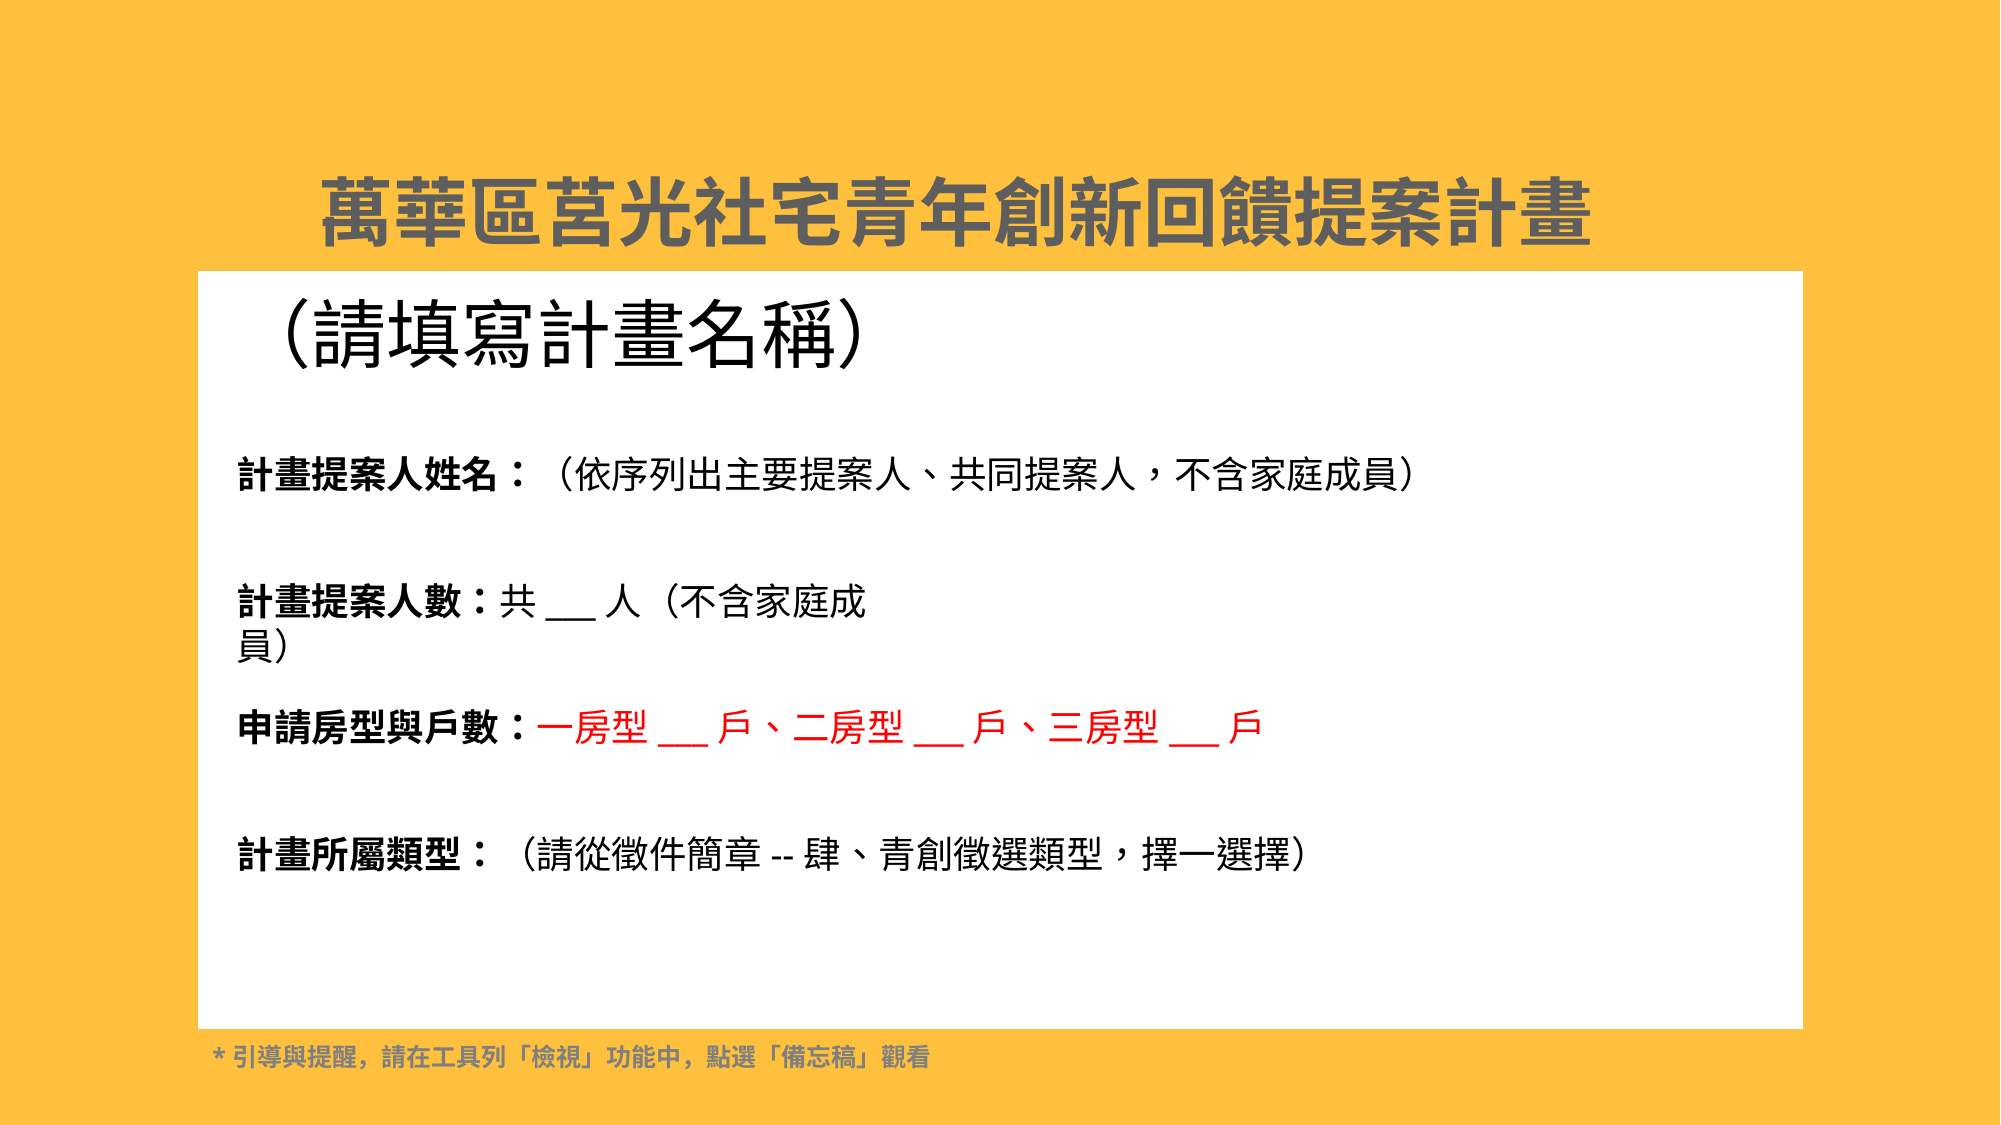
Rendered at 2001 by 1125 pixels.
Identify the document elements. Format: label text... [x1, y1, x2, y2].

text_box 申請房型與戶數：一房型___戶、二房型___戶、三房型___戶 [221, 696, 1277, 803]
text_box 計畫提案人姓名：（依序列出主要提案人、共同提案人，不含家庭成員） [221, 443, 1464, 504]
text_box 計畫提案人數：共___人（不含家庭成員） [221, 570, 947, 631]
text_box [0, 0, 2000, 1125]
text_box 萬華區莒光社宅青年創新回饋提案計畫 [303, 158, 1621, 265]
text_box *引導與提醒，請在工具列「檢視」功能中，點選「備忘稿」觀看 [197, 1033, 946, 1080]
text_box （請填寫計畫名稱） [221, 280, 1779, 387]
text_box 計畫所屬類型：（請從徵件簡章--肆、青創徵選類型，擇一選擇） [221, 823, 1803, 975]
